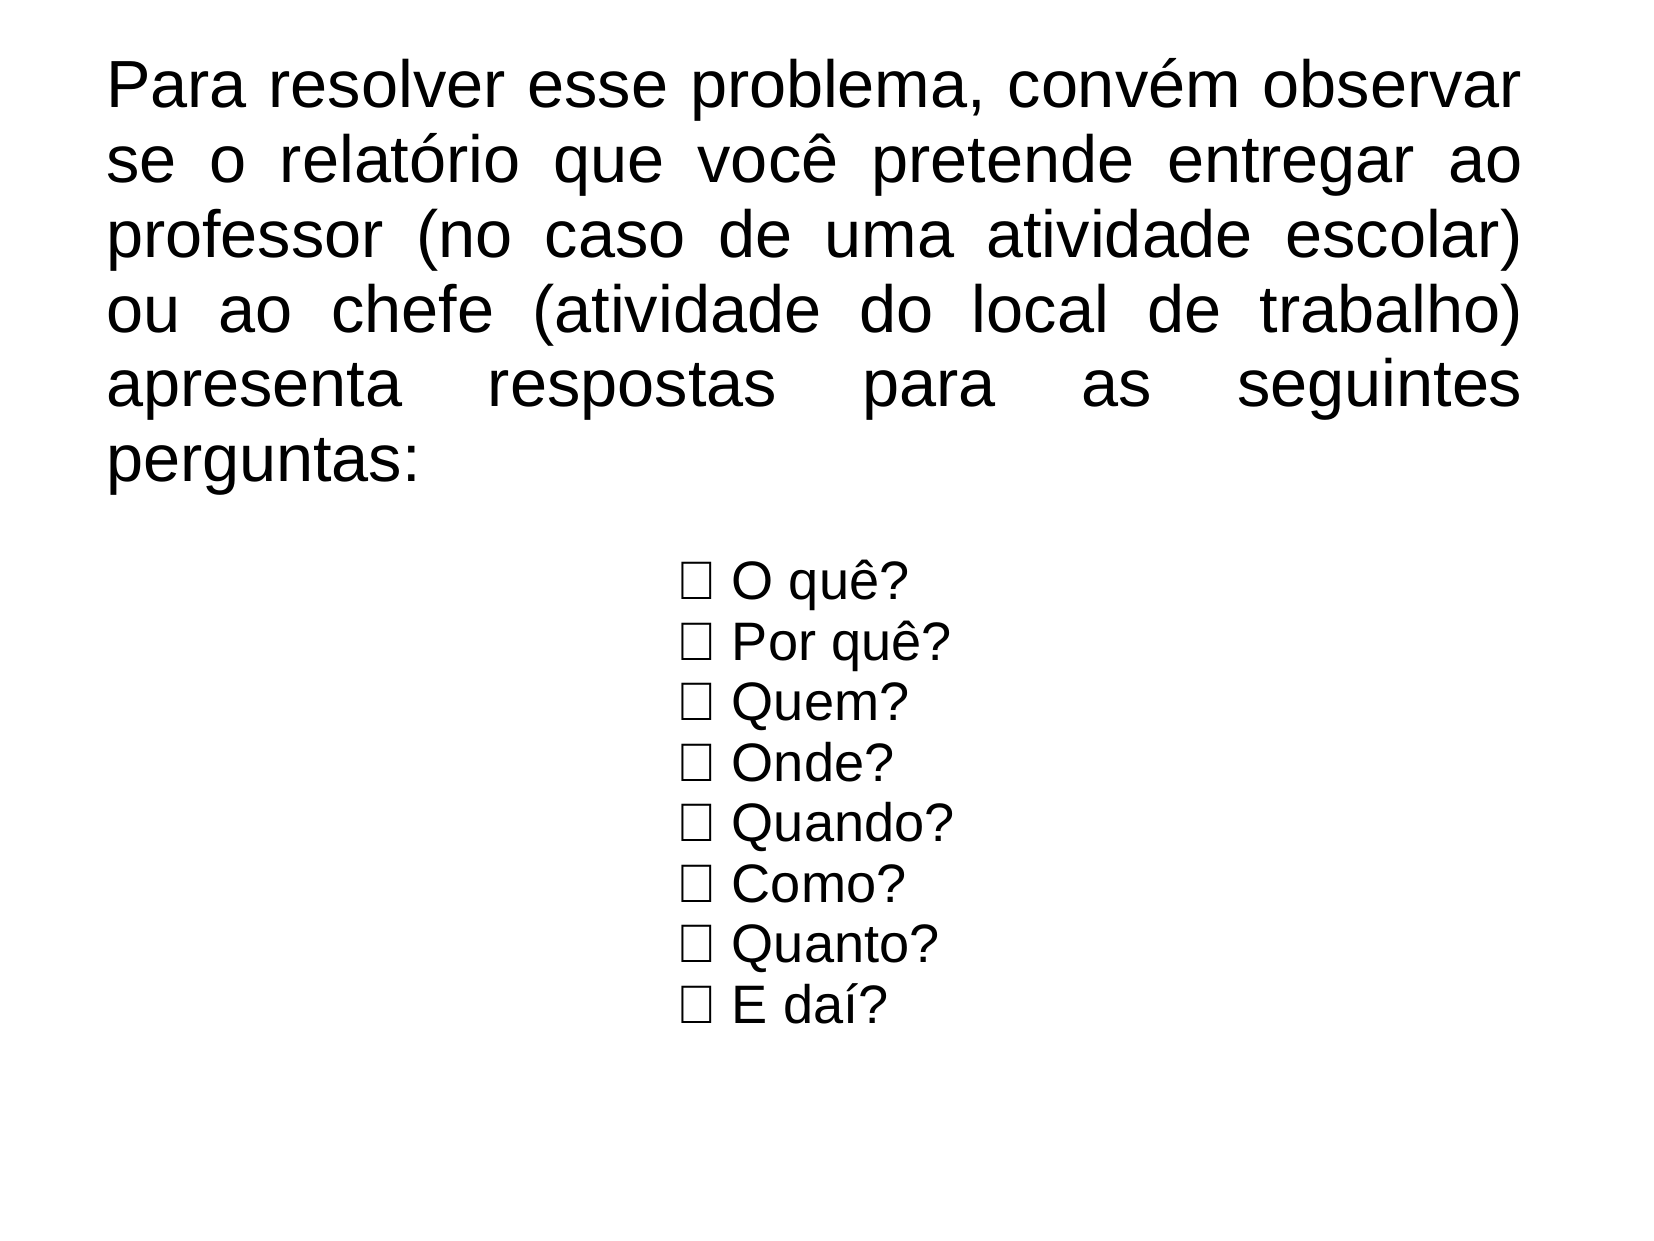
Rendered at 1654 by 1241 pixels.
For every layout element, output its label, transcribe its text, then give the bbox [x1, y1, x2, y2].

list Para resolver esse problema, convém observar se o relatório que você pretende entregar ao professor (no caso de uma atividade escolar) ou ao chefe (atividade do local de trabalho) apresenta respostas para as seguintes perguntas: [35, 47, 1524, 1193]
text_box  O quê?  Por quê?  Quem?  Onde?  Quando?  Como?  Quanto?  E daí? [661, 543, 1040, 1111]
